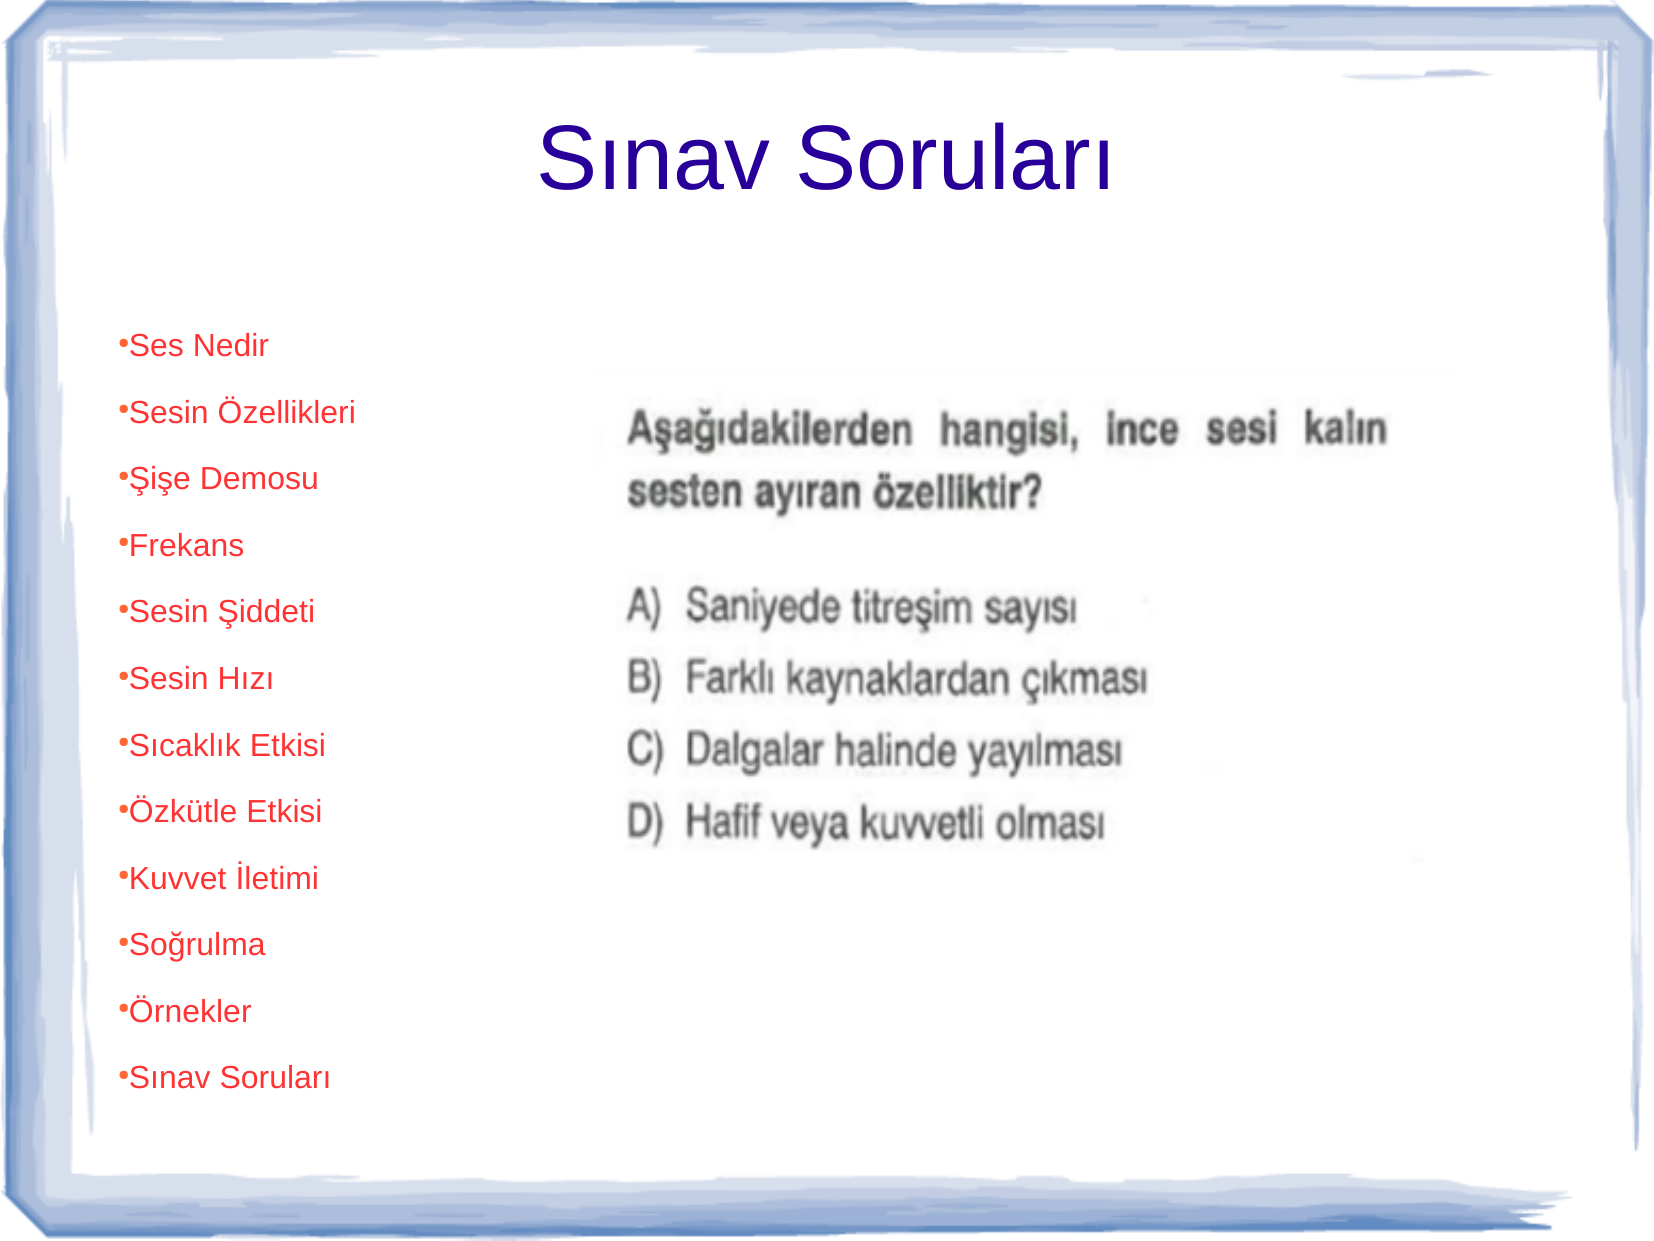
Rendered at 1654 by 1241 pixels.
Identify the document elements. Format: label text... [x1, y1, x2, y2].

list Ses Nedir Sesin Özellikleri Şişe Demosu Frekans Sesin Şiddeti Sesin Hızı Sıcaklık Etkisi Özkütle Etkisi Kuvvet İletimi Soğrulma Örnekler Sınav Soruları [118, 324, 438, 1097]
title Sınav Soruları [82, 49, 1571, 257]
picture [592, 368, 1453, 863]
